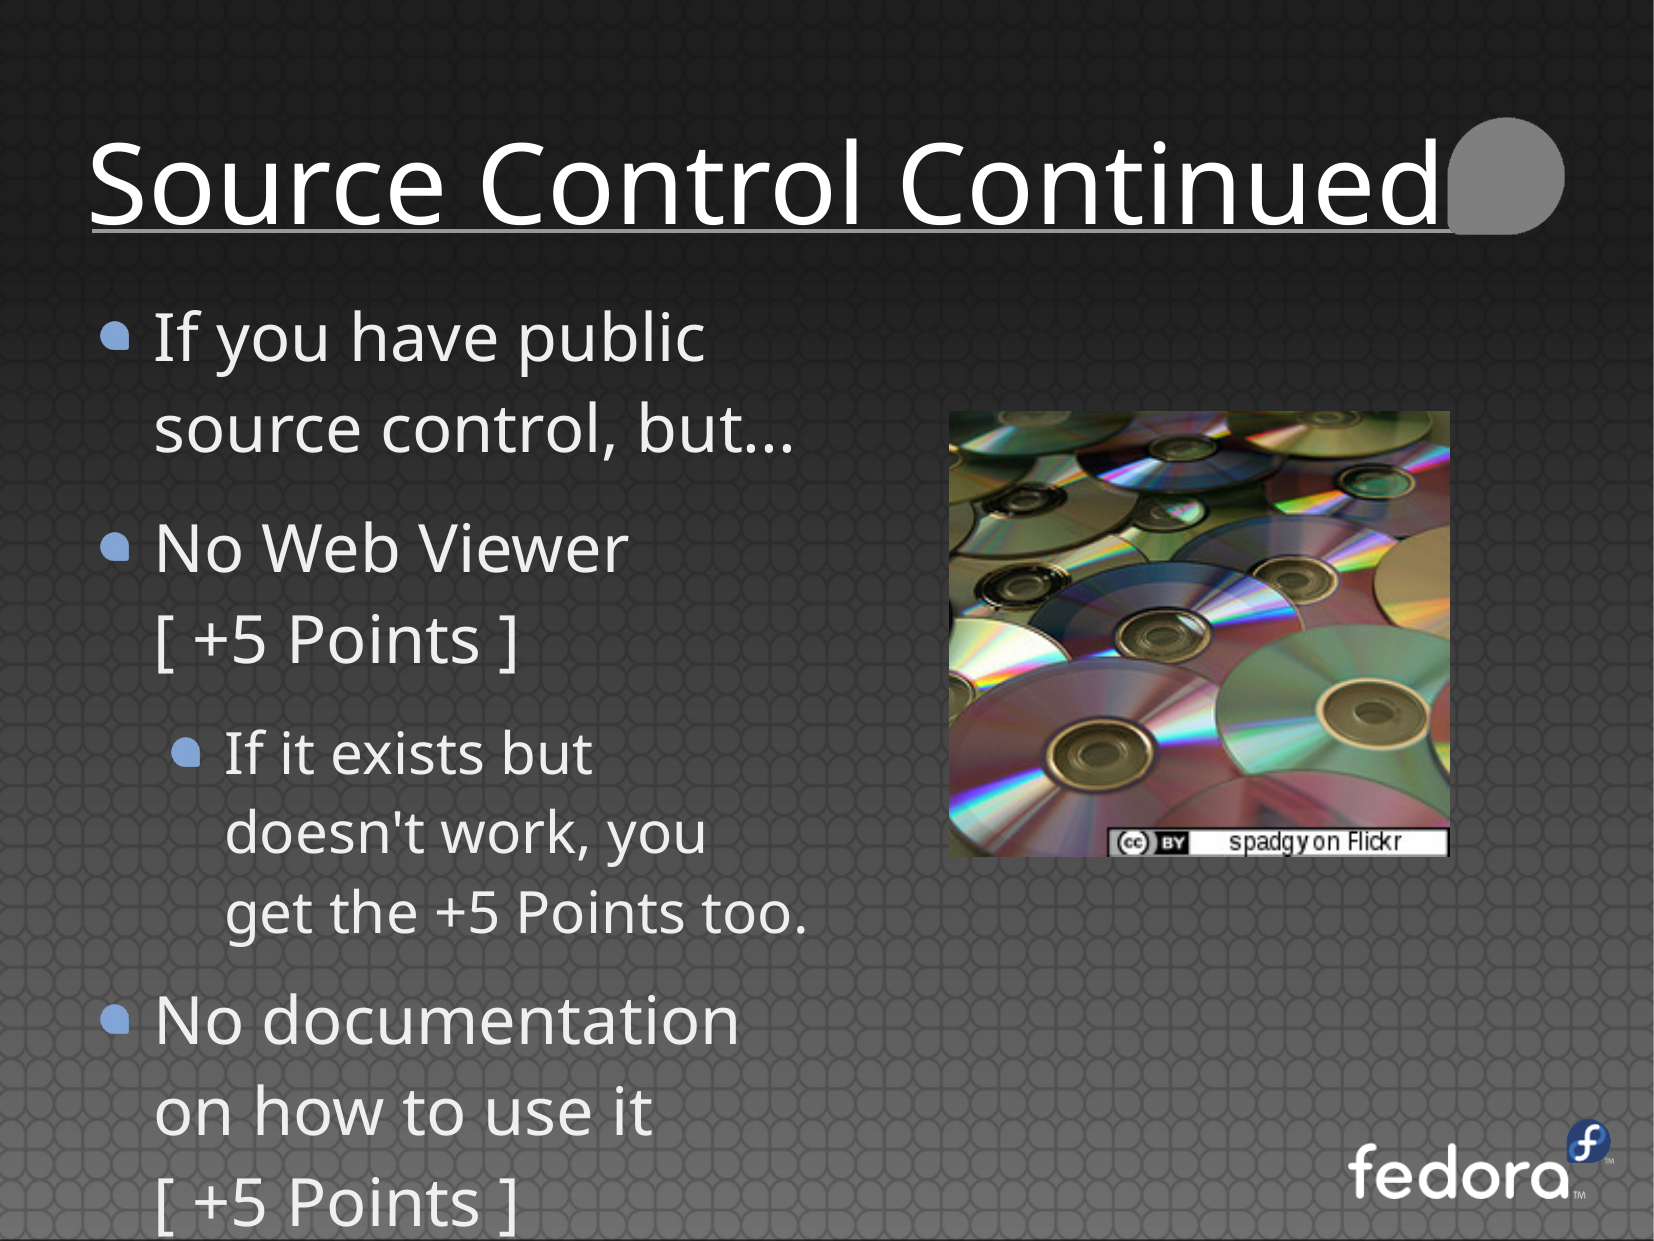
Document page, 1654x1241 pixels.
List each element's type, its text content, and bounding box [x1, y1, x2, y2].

title Source Control Continued [86, 112, 1576, 249]
list If you have public source control, but... No Web Viewer [ +5 Points ] If it exists but doesn't work, you get the +5 Points too. No documentation on how to use it [ +5 Points ] [82, 290, 809, 1121]
picture [0, 0, 1654, 1241]
